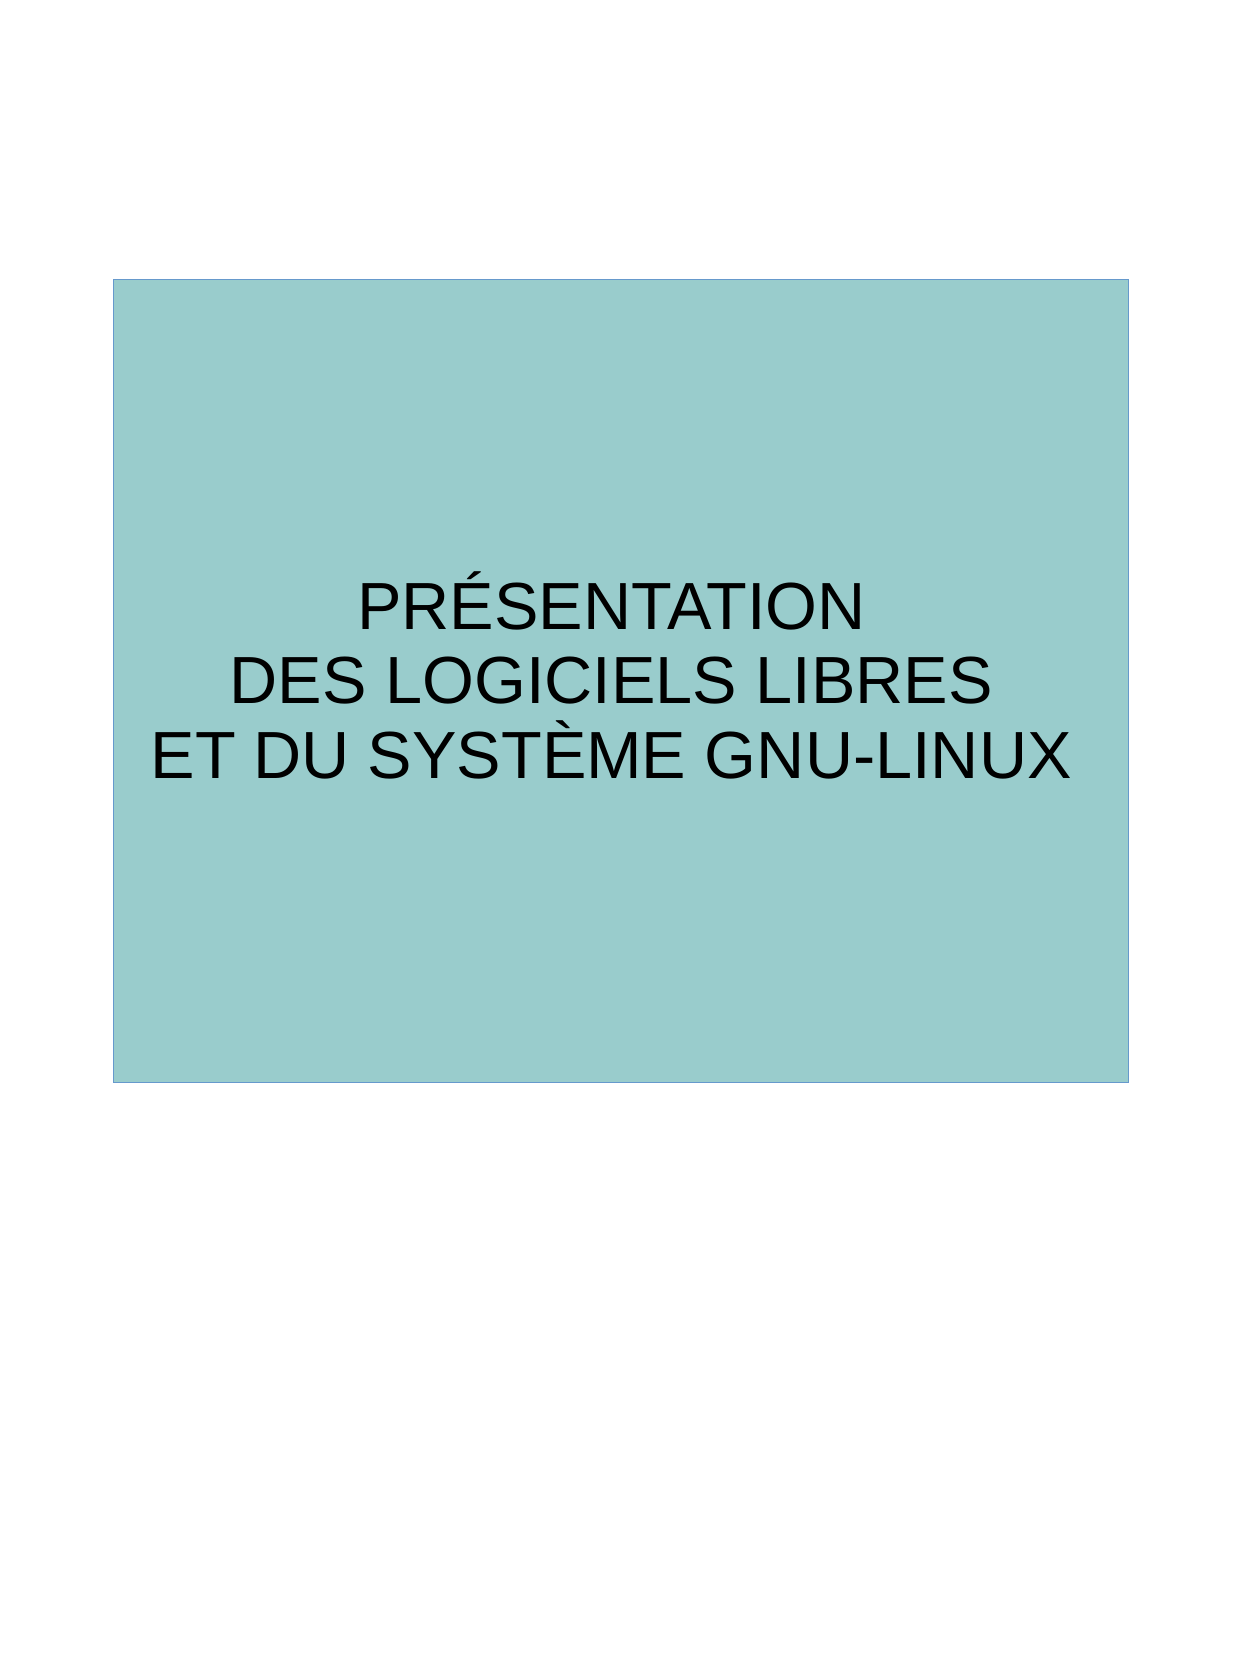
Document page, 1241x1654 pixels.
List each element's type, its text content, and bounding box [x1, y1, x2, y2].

text_box PRÉSENTATION DES LOGICIELS LIBRES ET DU SYSTÈME GNU-LINUX [113, 279, 1129, 1083]
